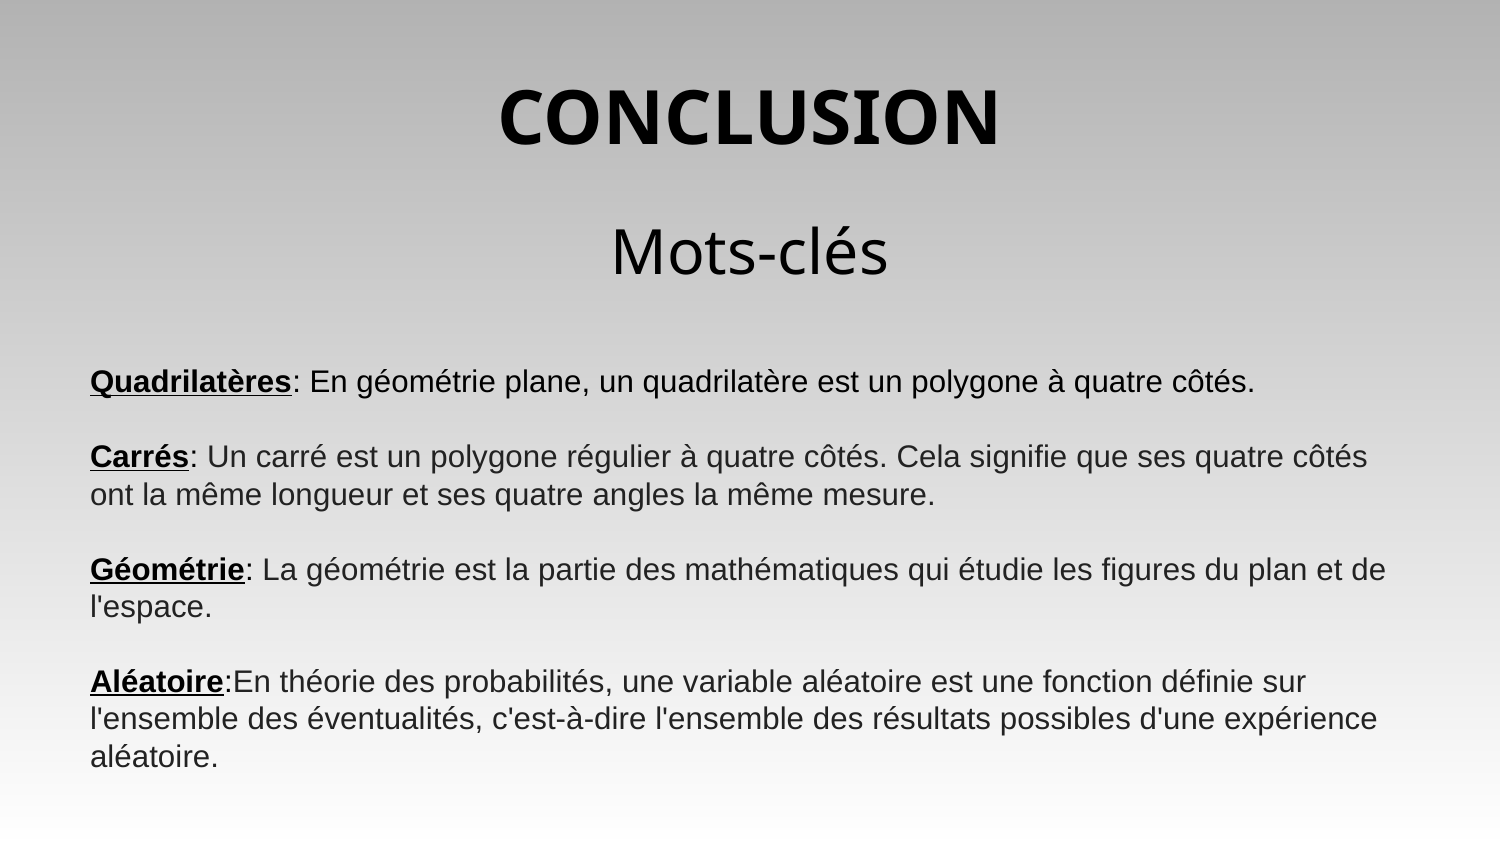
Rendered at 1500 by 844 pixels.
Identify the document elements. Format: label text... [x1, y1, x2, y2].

title CONCLUSION [75, 33, 1425, 175]
list Mots-clés Quadrilatères: En géométrie plane, un quadrilatère est un polygone à quatre côtés. Carrés: Un carré est un polygone régulier à quatre côtés. Cela signifie que ses quatre côtés ont la même longueur et ses quatre angles la même mesure. Géométrie: La géométrie est la partie des mathématiques qui étudie les figures du plan et de l'espace. Aléatoire:En théorie des probabilités, une variable aléatoire est une fonction définie sur l'ensemble des éventualités, c'est-à-dire l'ensemble des résultats possibles d'une expérience aléatoire. [75, 196, 1425, 809]
